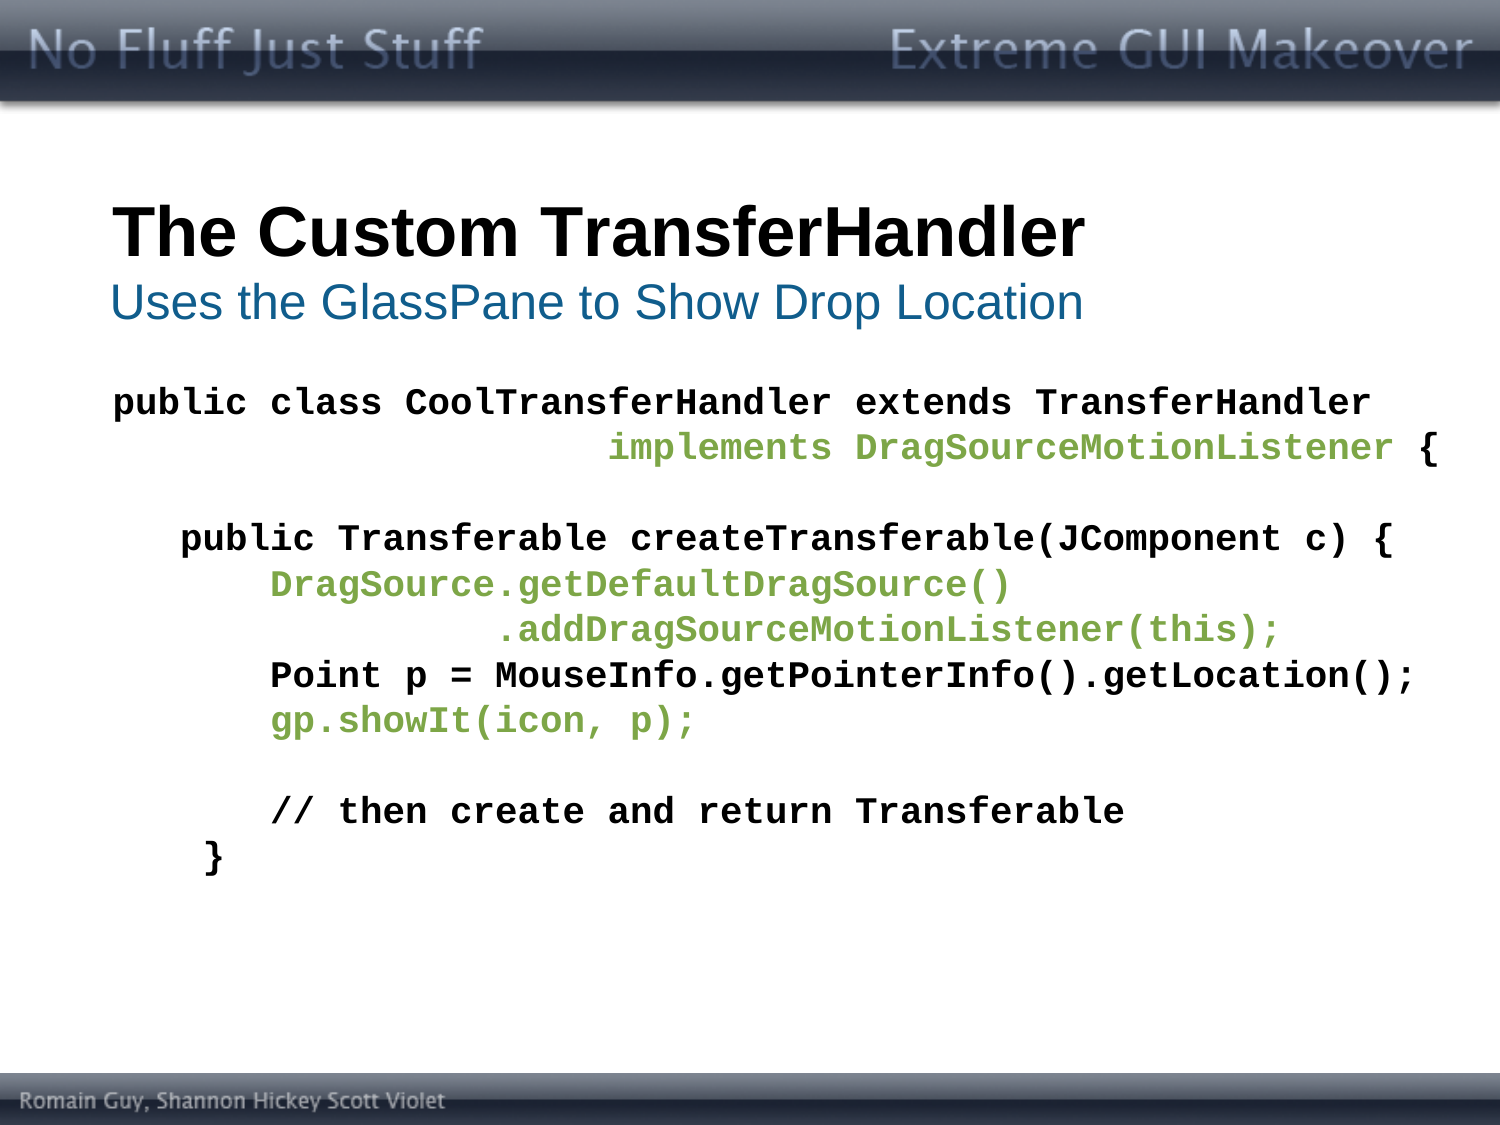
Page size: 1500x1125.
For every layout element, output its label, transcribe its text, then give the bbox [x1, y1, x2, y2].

picture [0, 0, 1500, 114]
text_box Uses the GlassPane to Show Drop Location [101, 262, 1377, 352]
picture [0, 1073, 1500, 1125]
title The Custom TransferHandler [112, 119, 1417, 271]
text_box public class CoolTransferHandler extends TransferHandler implements DragSourceMotionListener { public Transferable createTransferable(JComponent c) { DragSource.getDefaultDragSource() .addDragSourceMotionListener(this); Point p = MouseInfo.getPointerInfo().getLocation(); gp.showIt(icon, p); // then create and return Transferable } [112, 337, 1463, 1023]
